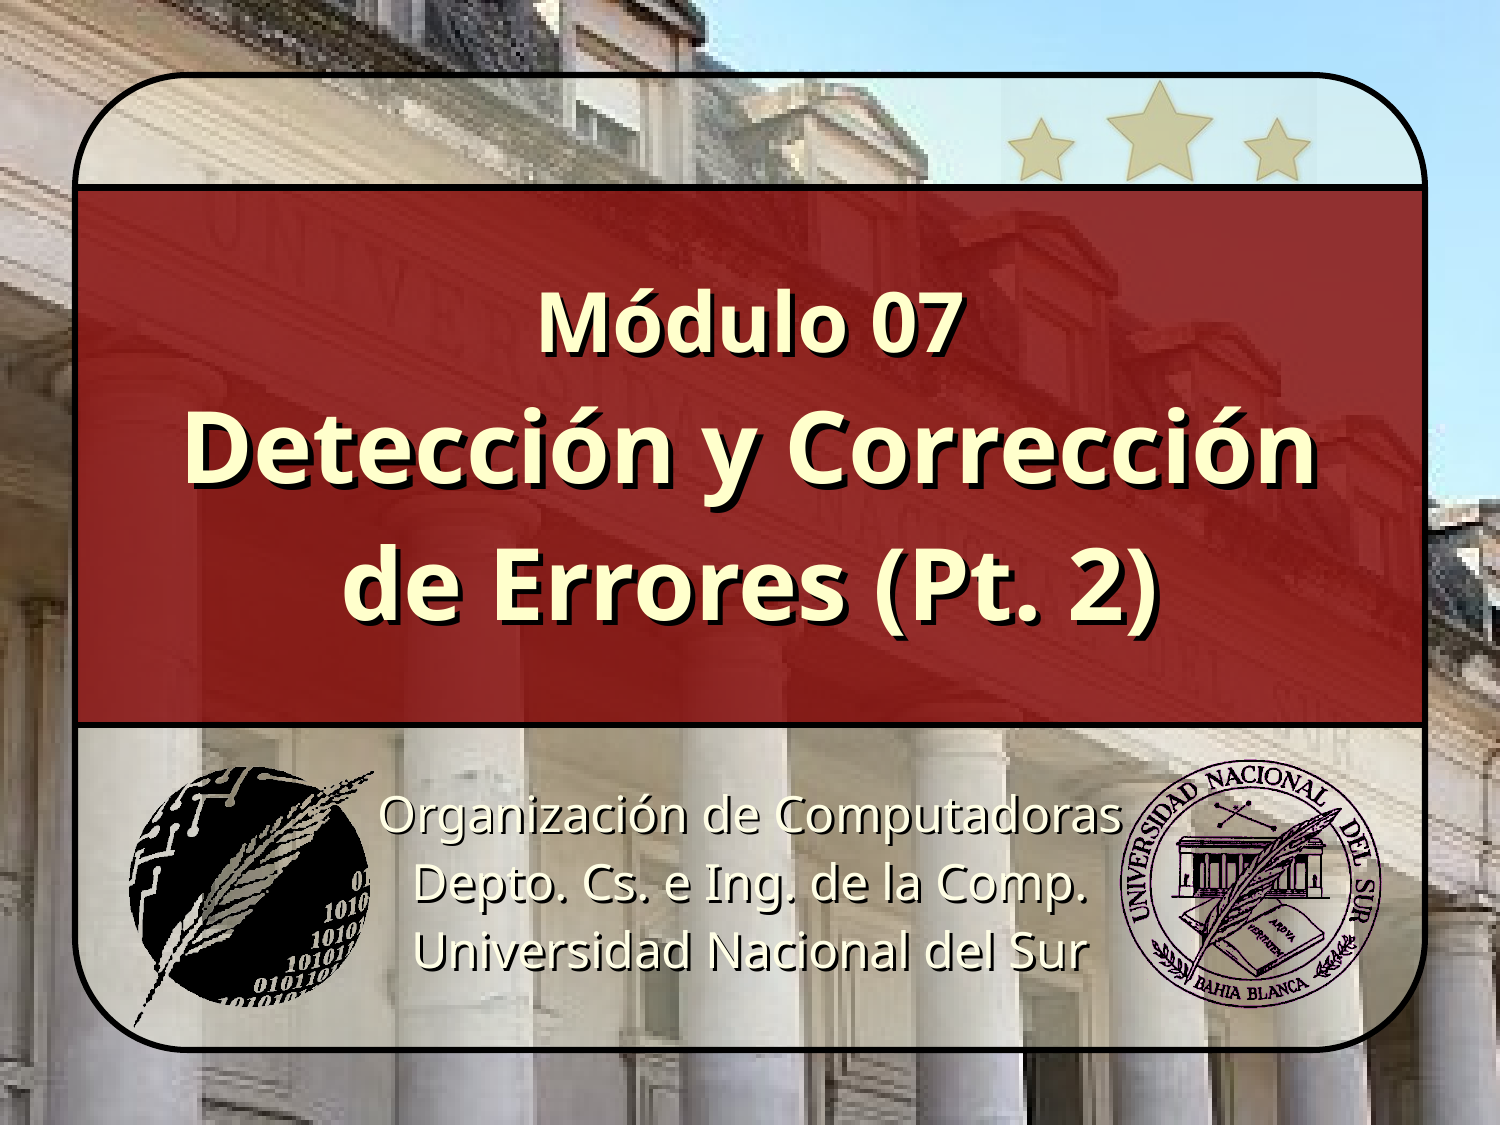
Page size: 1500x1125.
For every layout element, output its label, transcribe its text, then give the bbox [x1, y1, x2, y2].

title Módulo 07 Detección y Corrección de Errores (Pt. 2) [128, 187, 1372, 726]
picture [0, 0, 1500, 1125]
